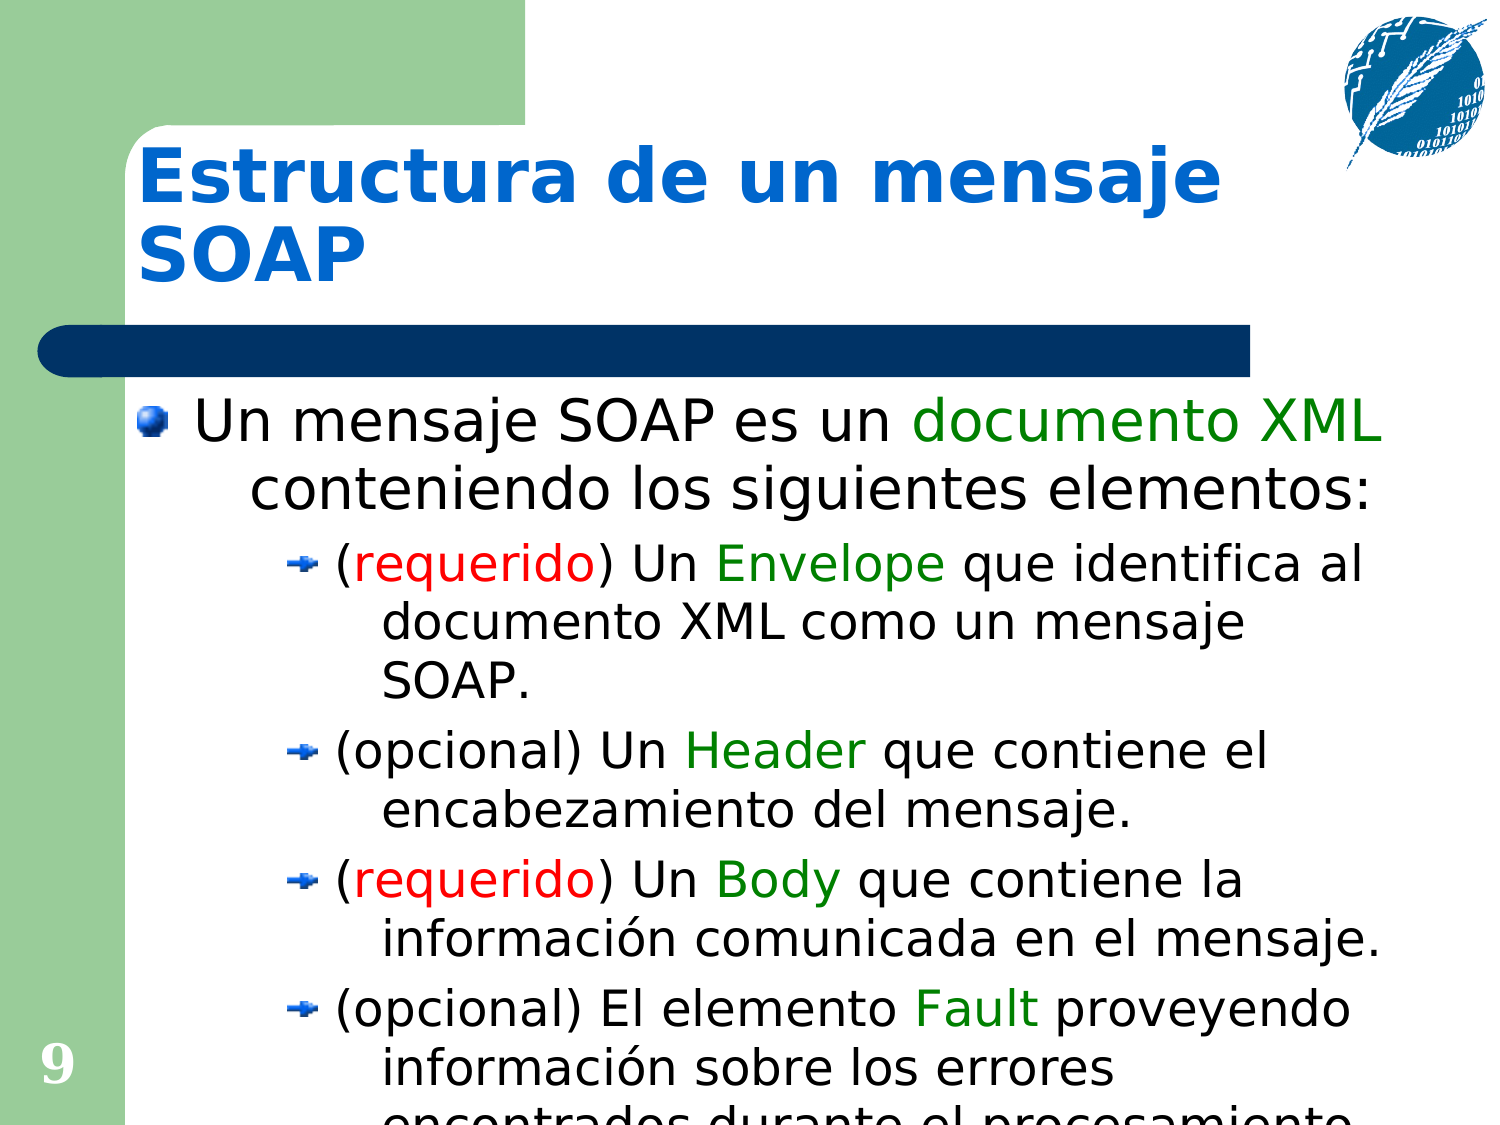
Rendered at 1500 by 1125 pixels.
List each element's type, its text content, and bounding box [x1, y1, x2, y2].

picture [1433, 139, 1440, 147]
picture [1416, 140, 1425, 149]
list Un mensaje SOAP es un documento XML conteniendo los siguientes elementos: (requerido) Un Envelope que identifica al documento XML como un mensaje SOAP. (opcional) Un Header que contiene el encabezamiento del mensaje. (requerido) Un Body que contiene la información comunicada en el mensaje. (opcional) El elemento Fault proveyendo información sobre los errores encontrados durante el procesamiento del mensaje. [137, 387, 1400, 1097]
title Estructura de un mensaje SOAP [136, 135, 1414, 302]
picture [1427, 138, 1431, 148]
picture [1436, 127, 1450, 136]
picture [1341, 15, 1487, 172]
